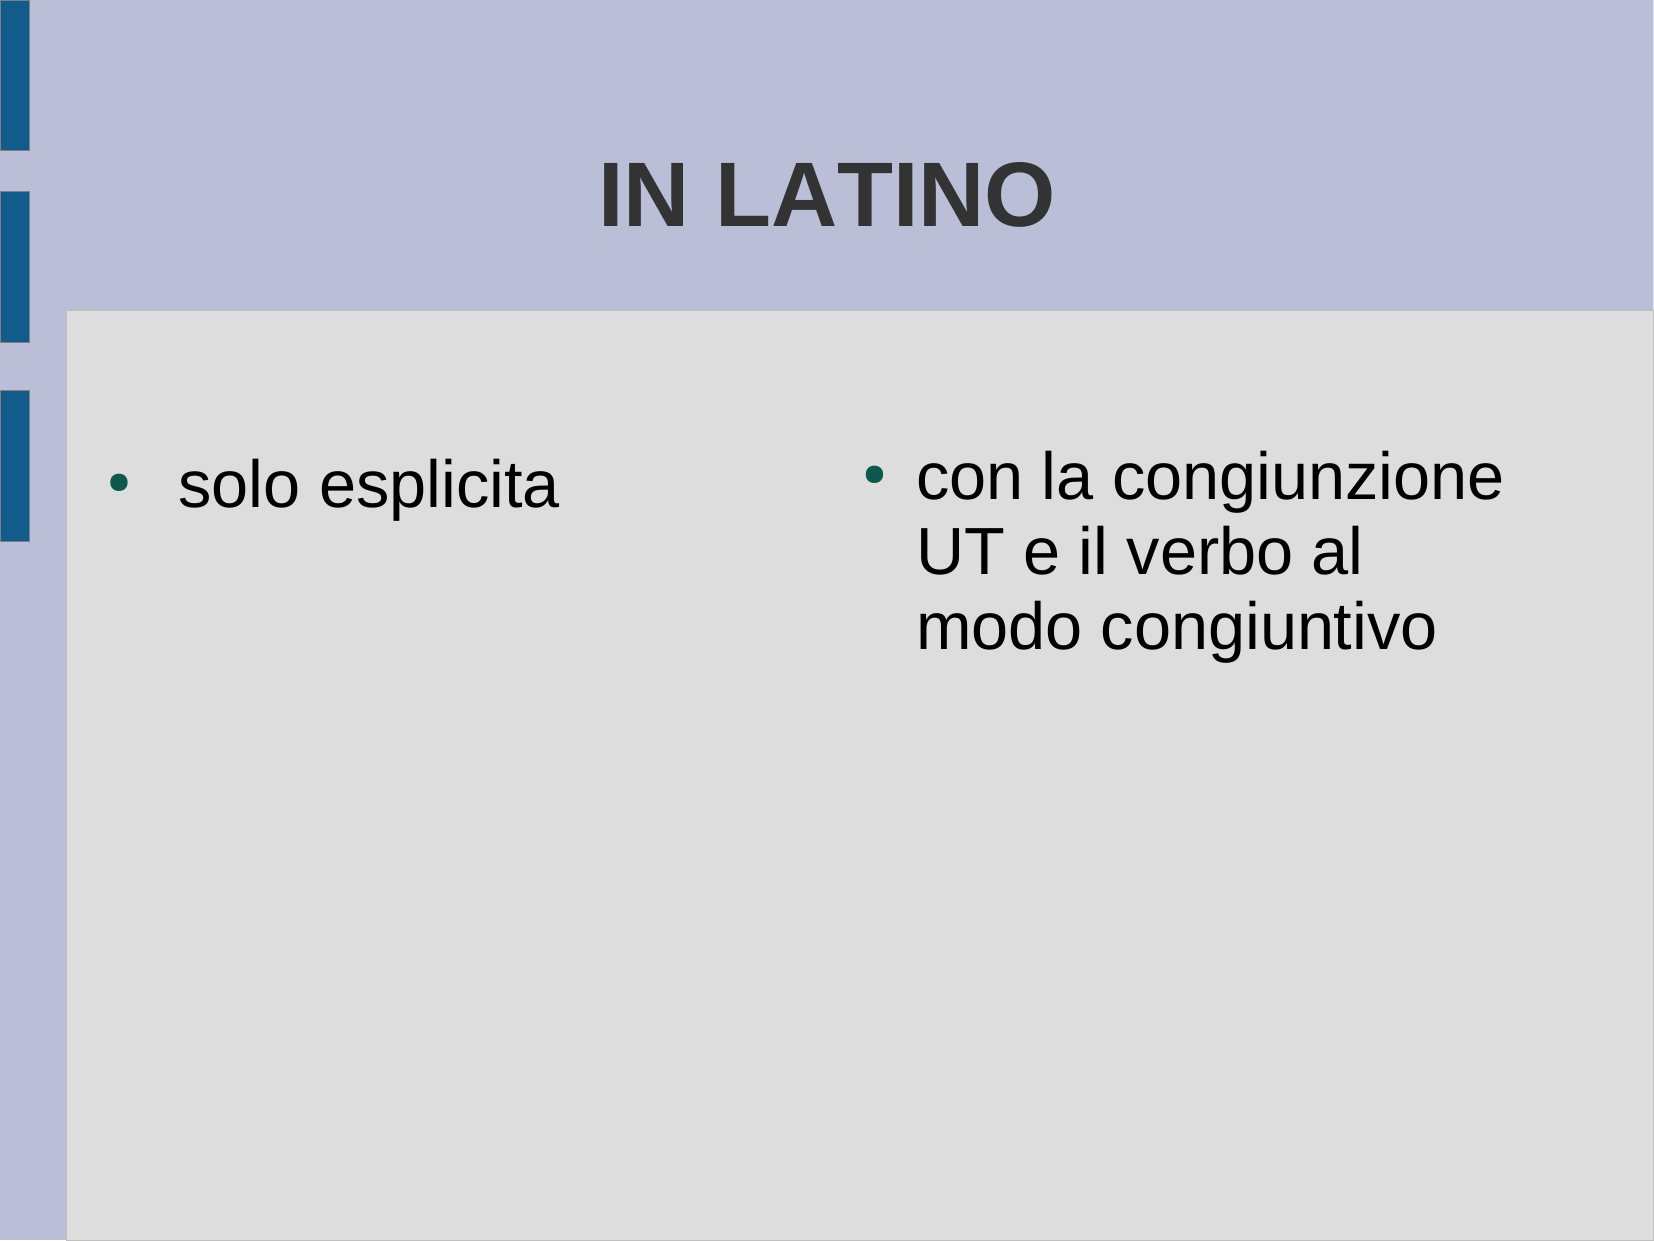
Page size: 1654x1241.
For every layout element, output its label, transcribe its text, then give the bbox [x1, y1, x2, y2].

list con la congiunzione UT e il verbo al modo congiuntivo [845, 439, 1535, 1221]
title IN LATINO [121, 91, 1534, 299]
list solo esplicita [89, 446, 779, 1228]
